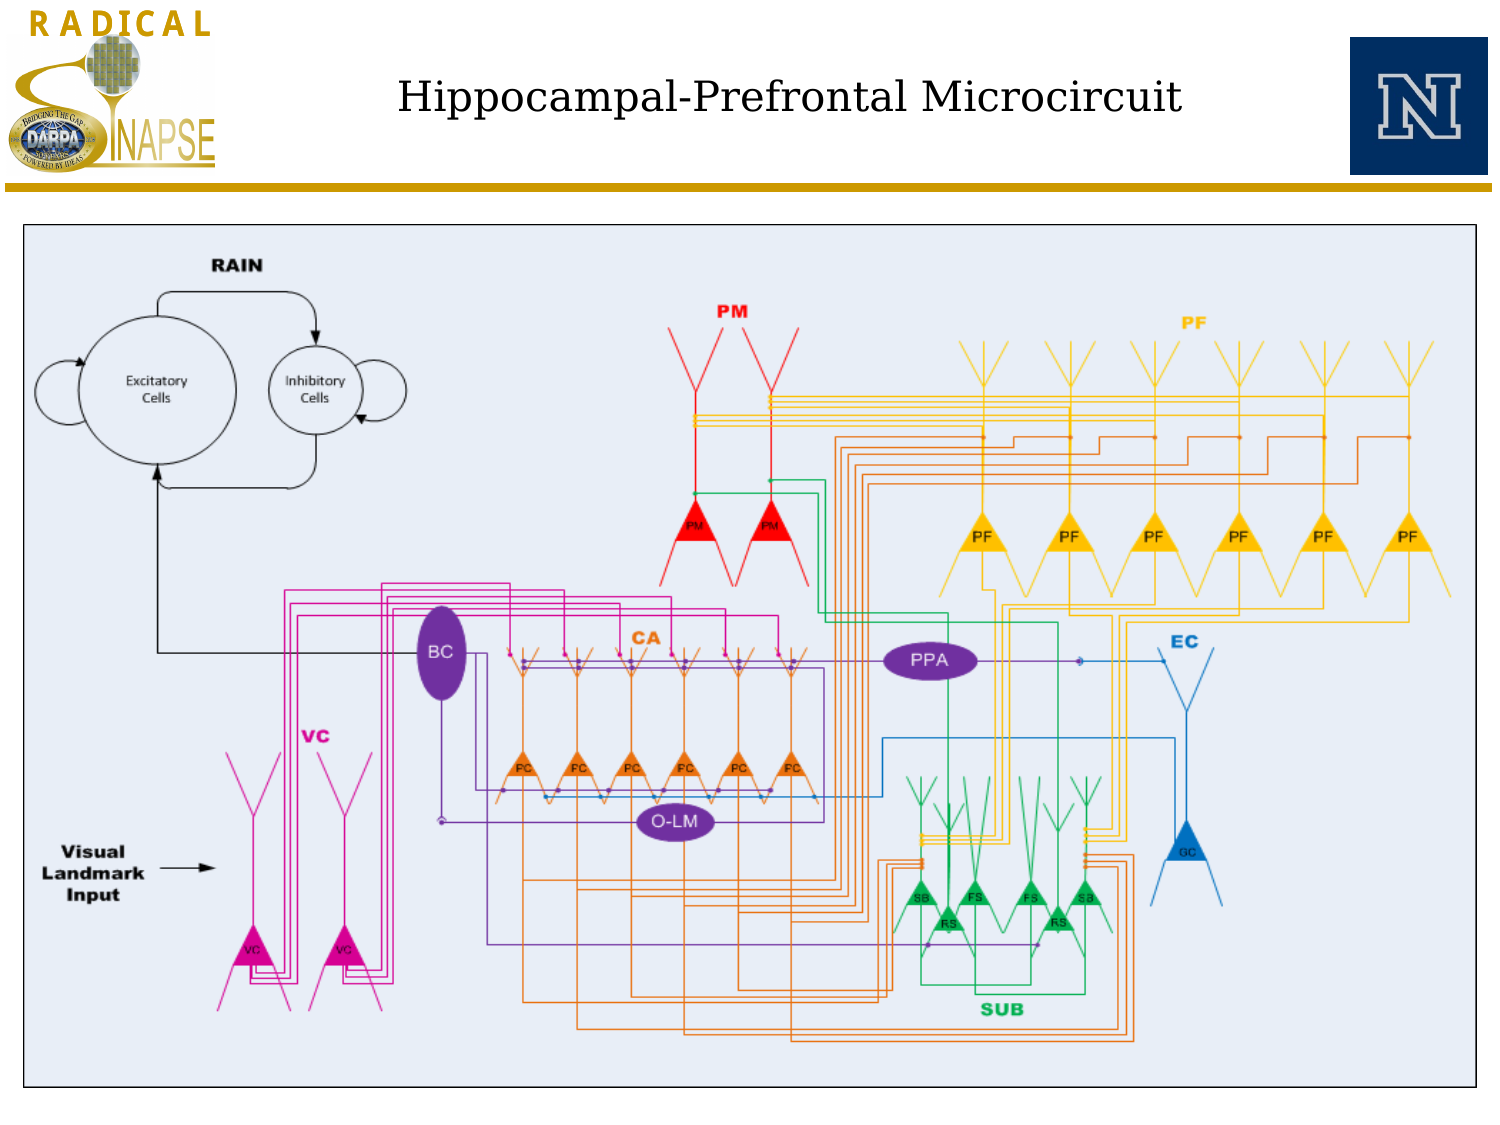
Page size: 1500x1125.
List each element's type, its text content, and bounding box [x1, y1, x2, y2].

picture [1350, 37, 1488, 175]
text_box Hippocampal-Prefrontal Microcircuit [382, 62, 1198, 128]
picture [23, 224, 1477, 1088]
